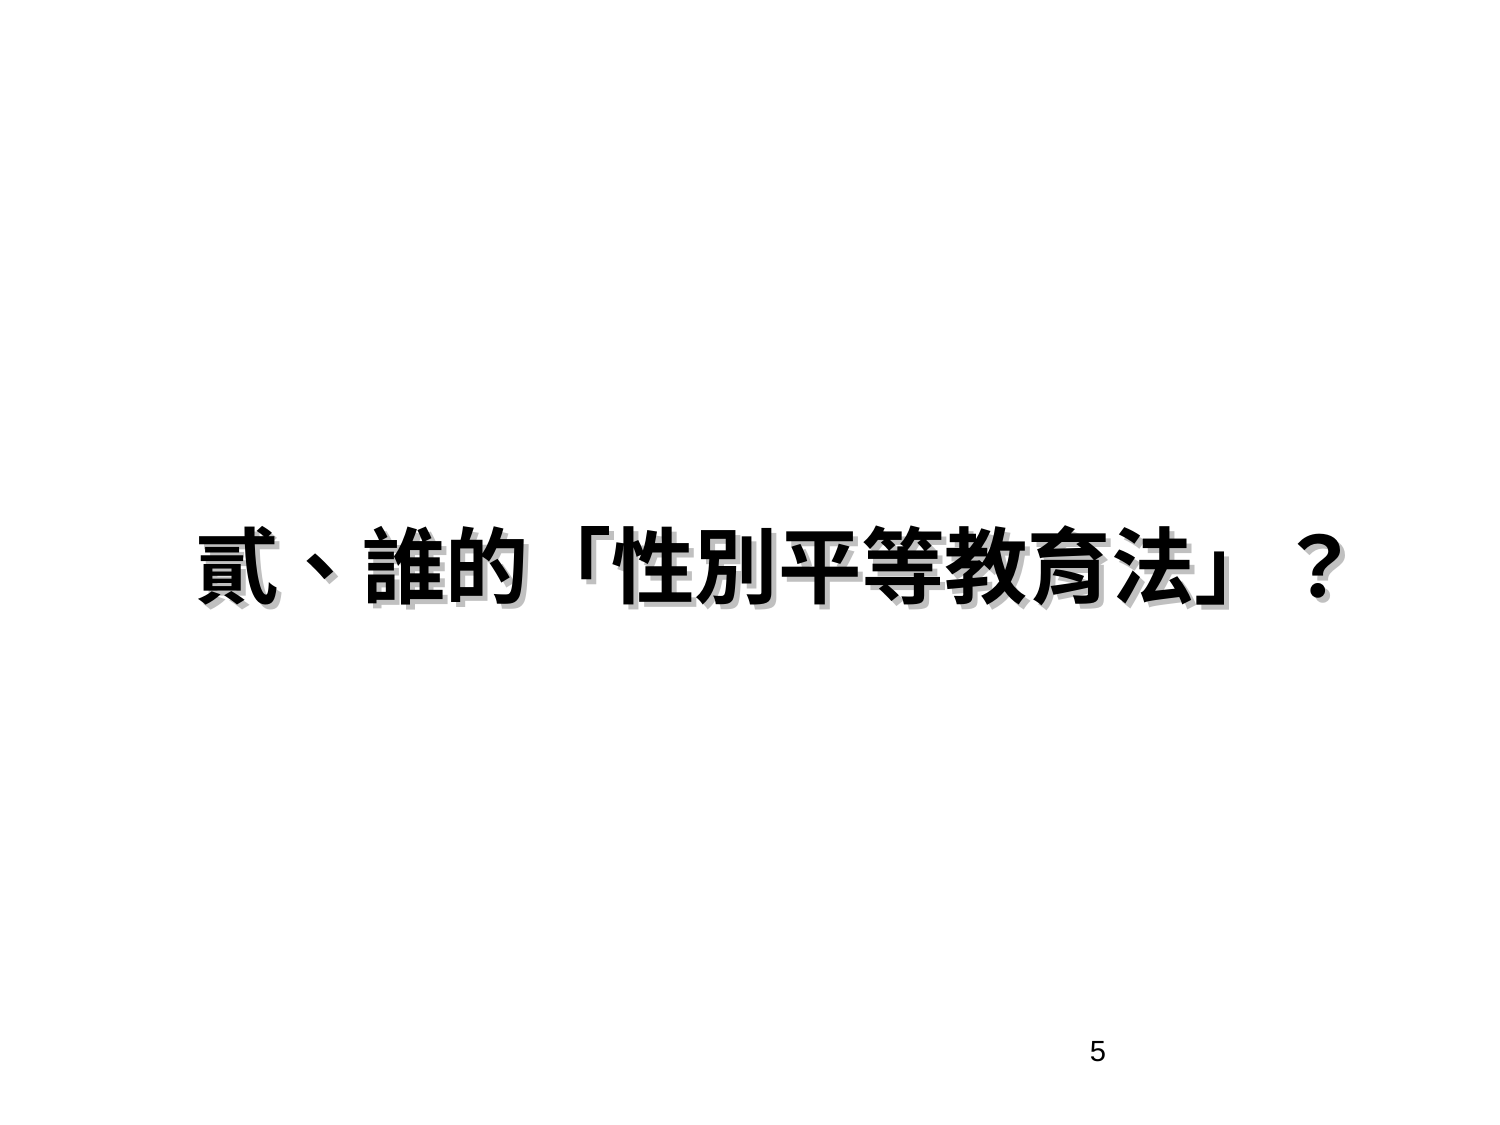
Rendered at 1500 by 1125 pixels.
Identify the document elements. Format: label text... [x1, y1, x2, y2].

text_box 貳、誰的「性別平等教育法」？ [68, 497, 1456, 622]
text_box [1074, 1024, 1500, 1125]
